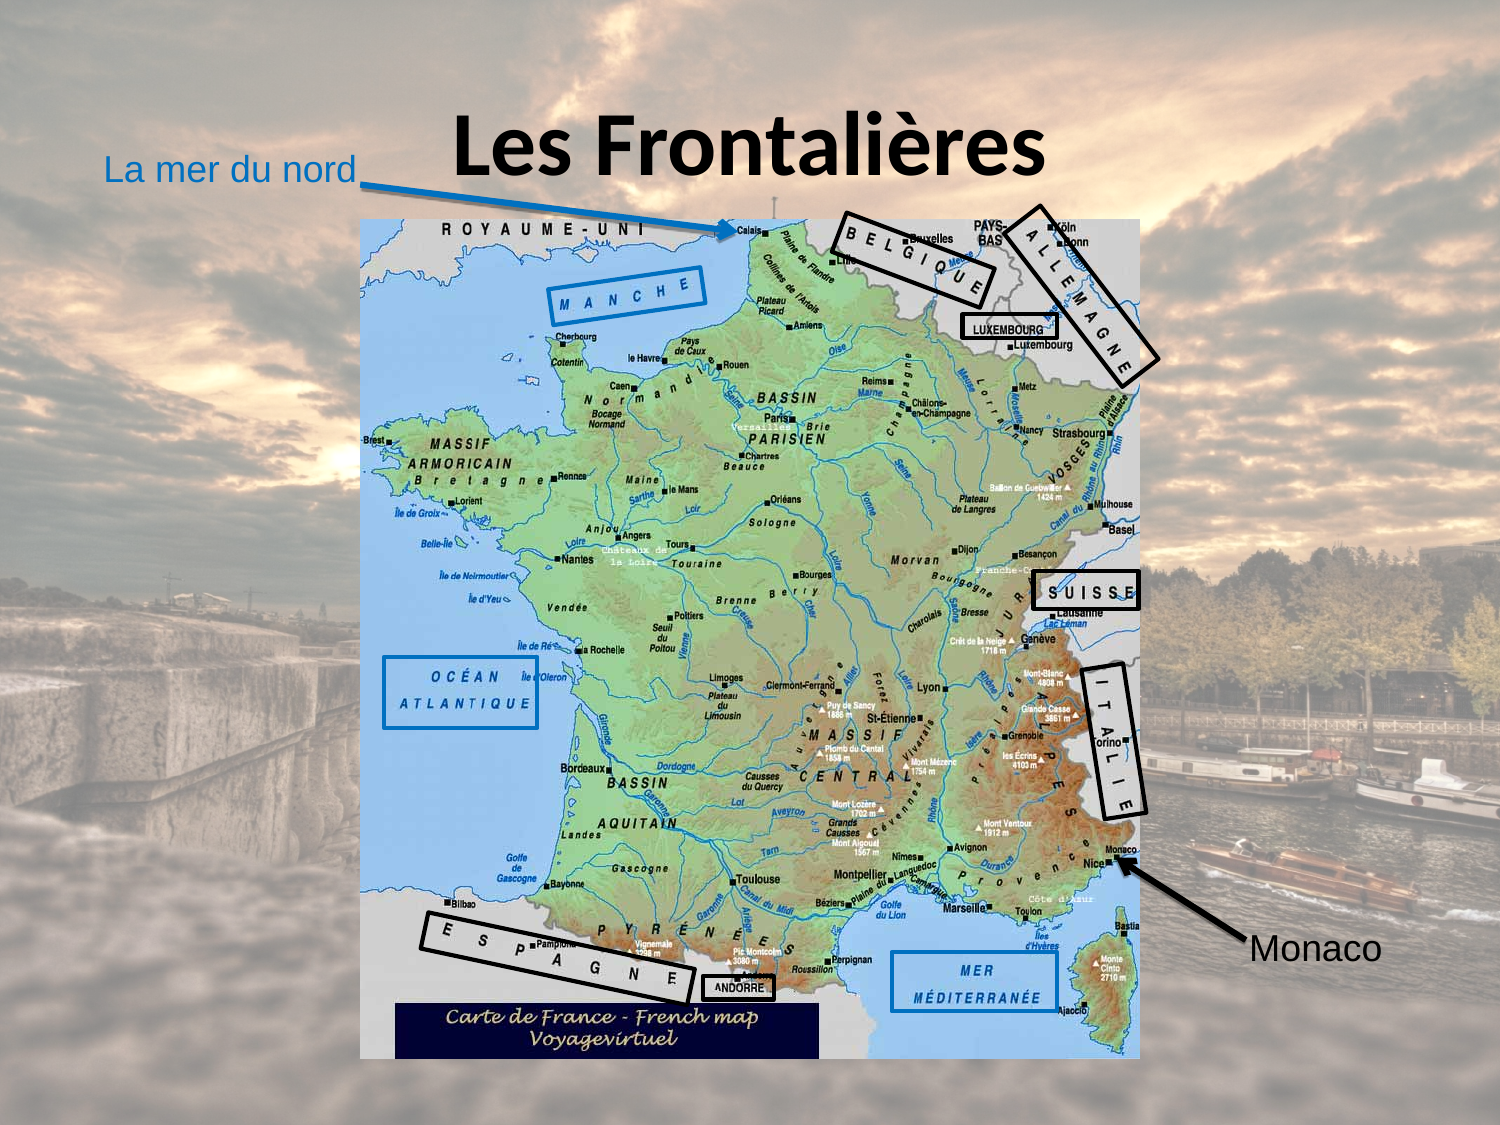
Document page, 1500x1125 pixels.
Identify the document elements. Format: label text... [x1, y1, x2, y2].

title Les Frontalières [75, 45, 1425, 233]
text_box Monaco [1234, 916, 1400, 977]
text_box La mer du nord [88, 137, 384, 198]
picture [0, 0, 1500, 1125]
